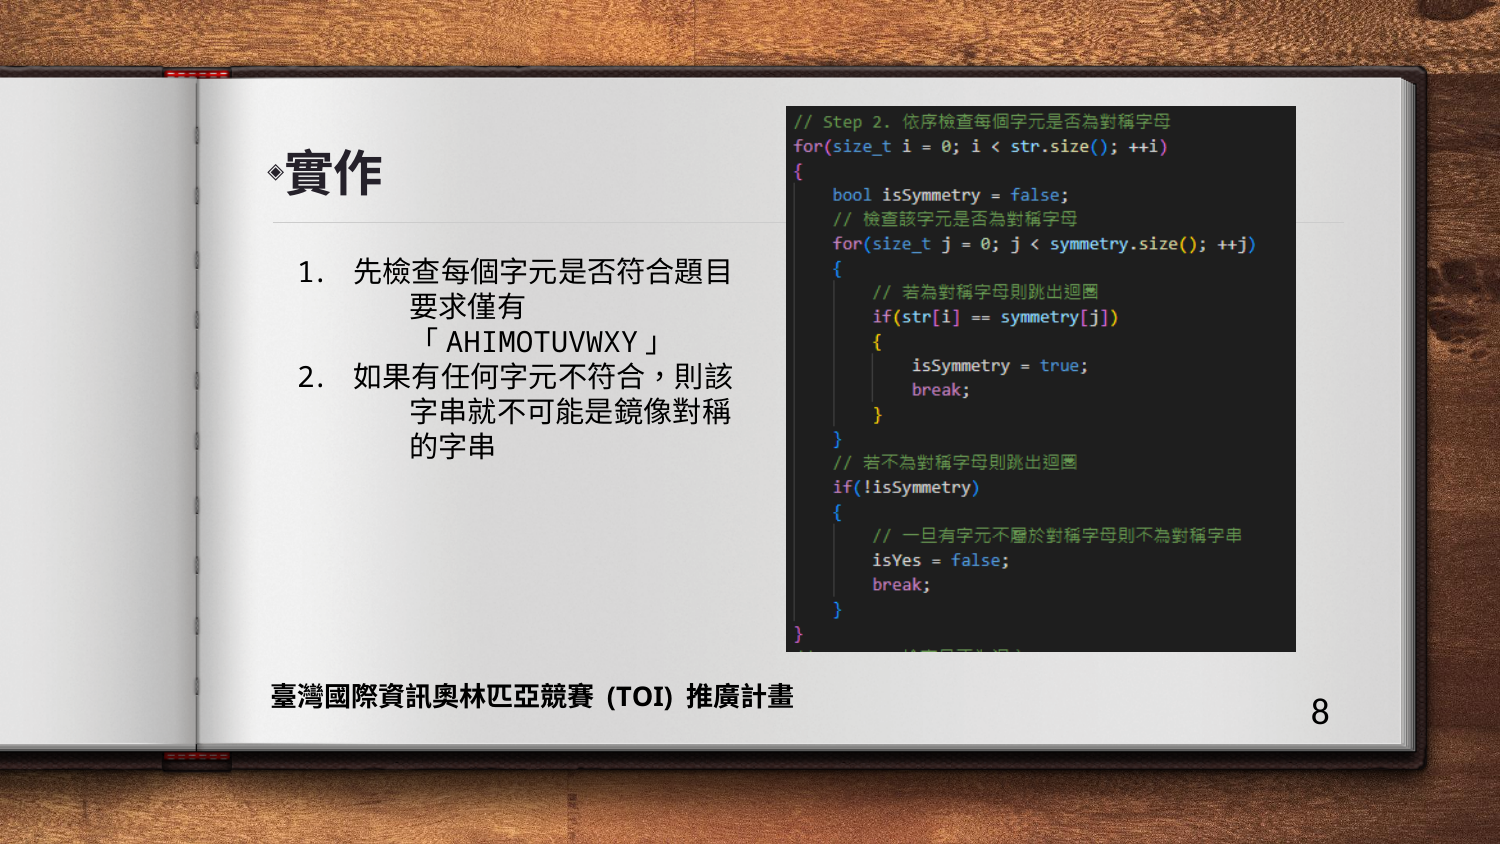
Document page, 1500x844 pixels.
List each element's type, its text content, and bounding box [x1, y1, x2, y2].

text_box 8 [1295, 672, 1386, 737]
text_box 先檢查每個字元是否符合題目要求僅有「AHIMOTUVWXY」 如果有任何字元不符合，則該字串就不可能是鏡像對稱的字串 [281, 245, 771, 473]
picture [786, 106, 1296, 652]
list 實作 [252, 126, 786, 216]
